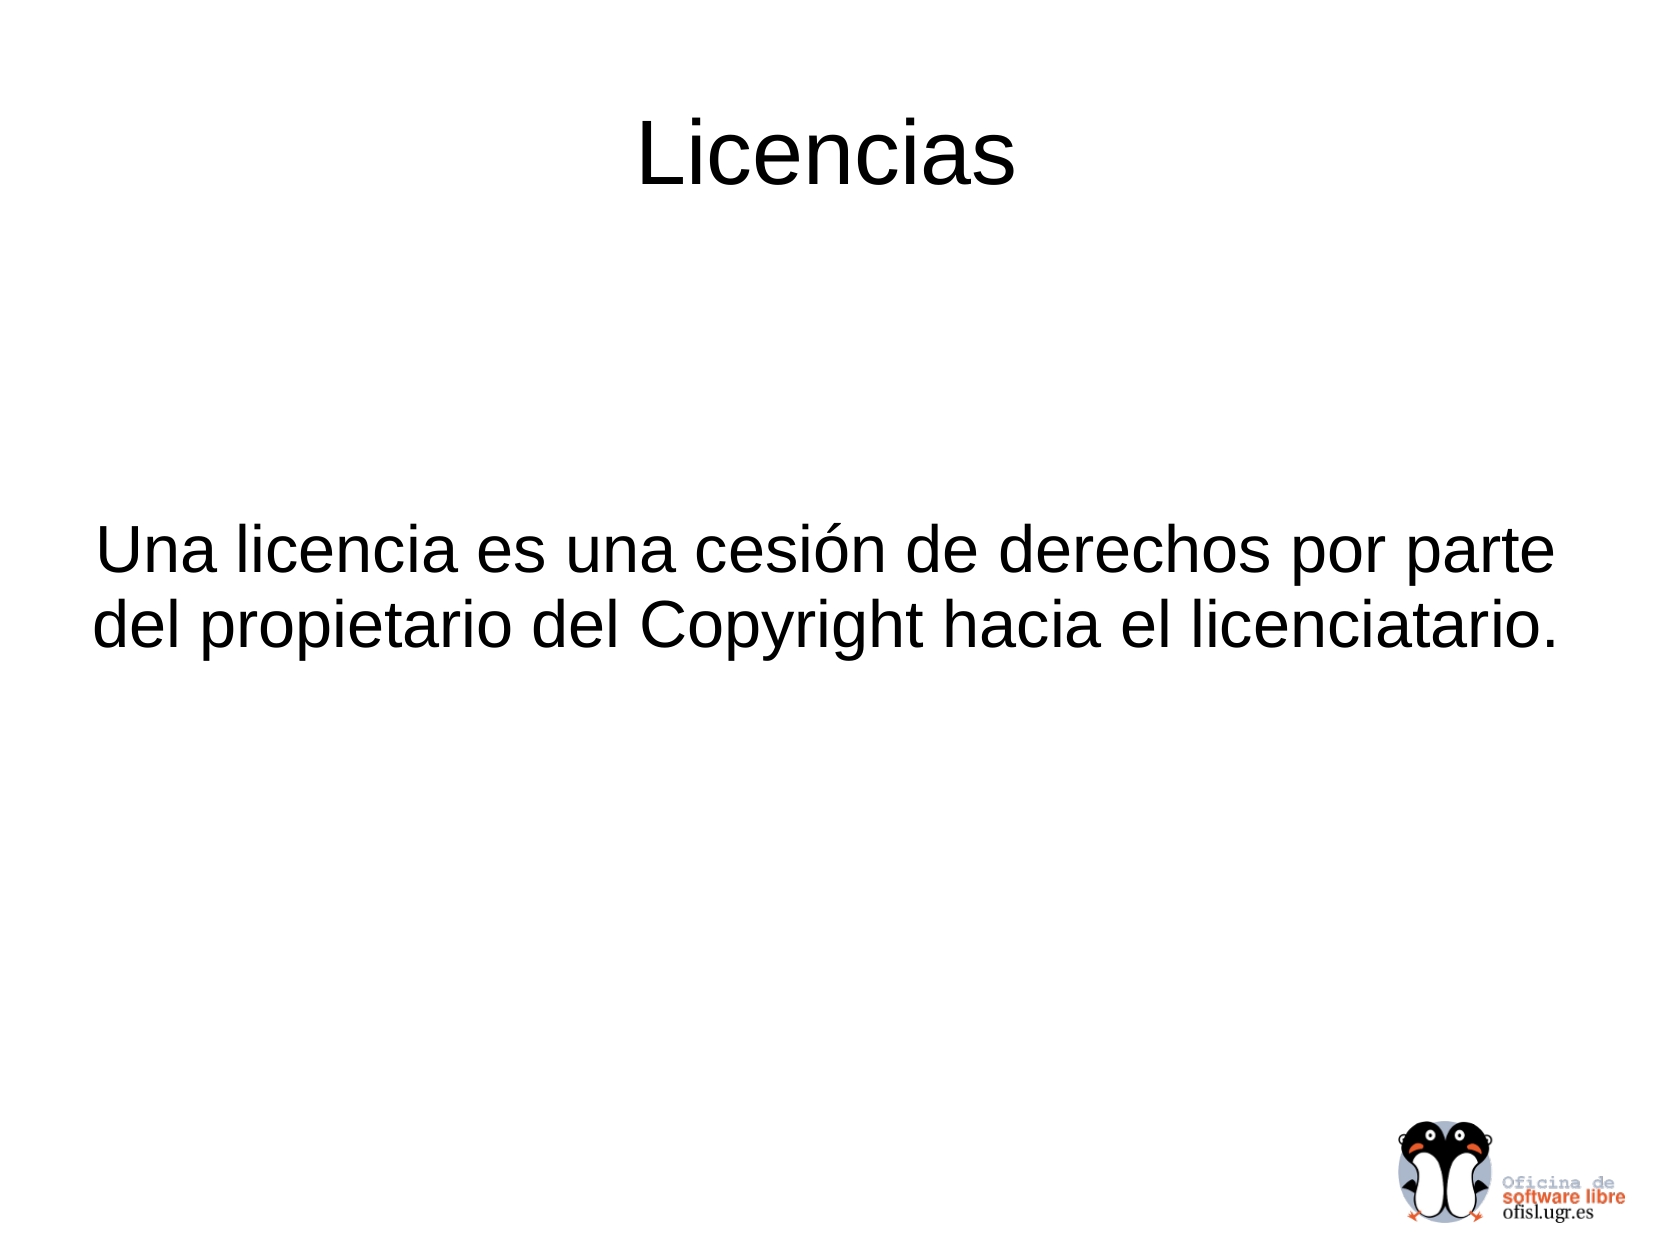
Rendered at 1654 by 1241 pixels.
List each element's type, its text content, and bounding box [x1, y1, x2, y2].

title Licencias [82, 56, 1571, 250]
subtitle Una licencia es una cesión de derechos por parte del propietario del Copyright hacia el licenciatario. [82, 297, 1571, 1102]
picture [1398, 1121, 1625, 1223]
